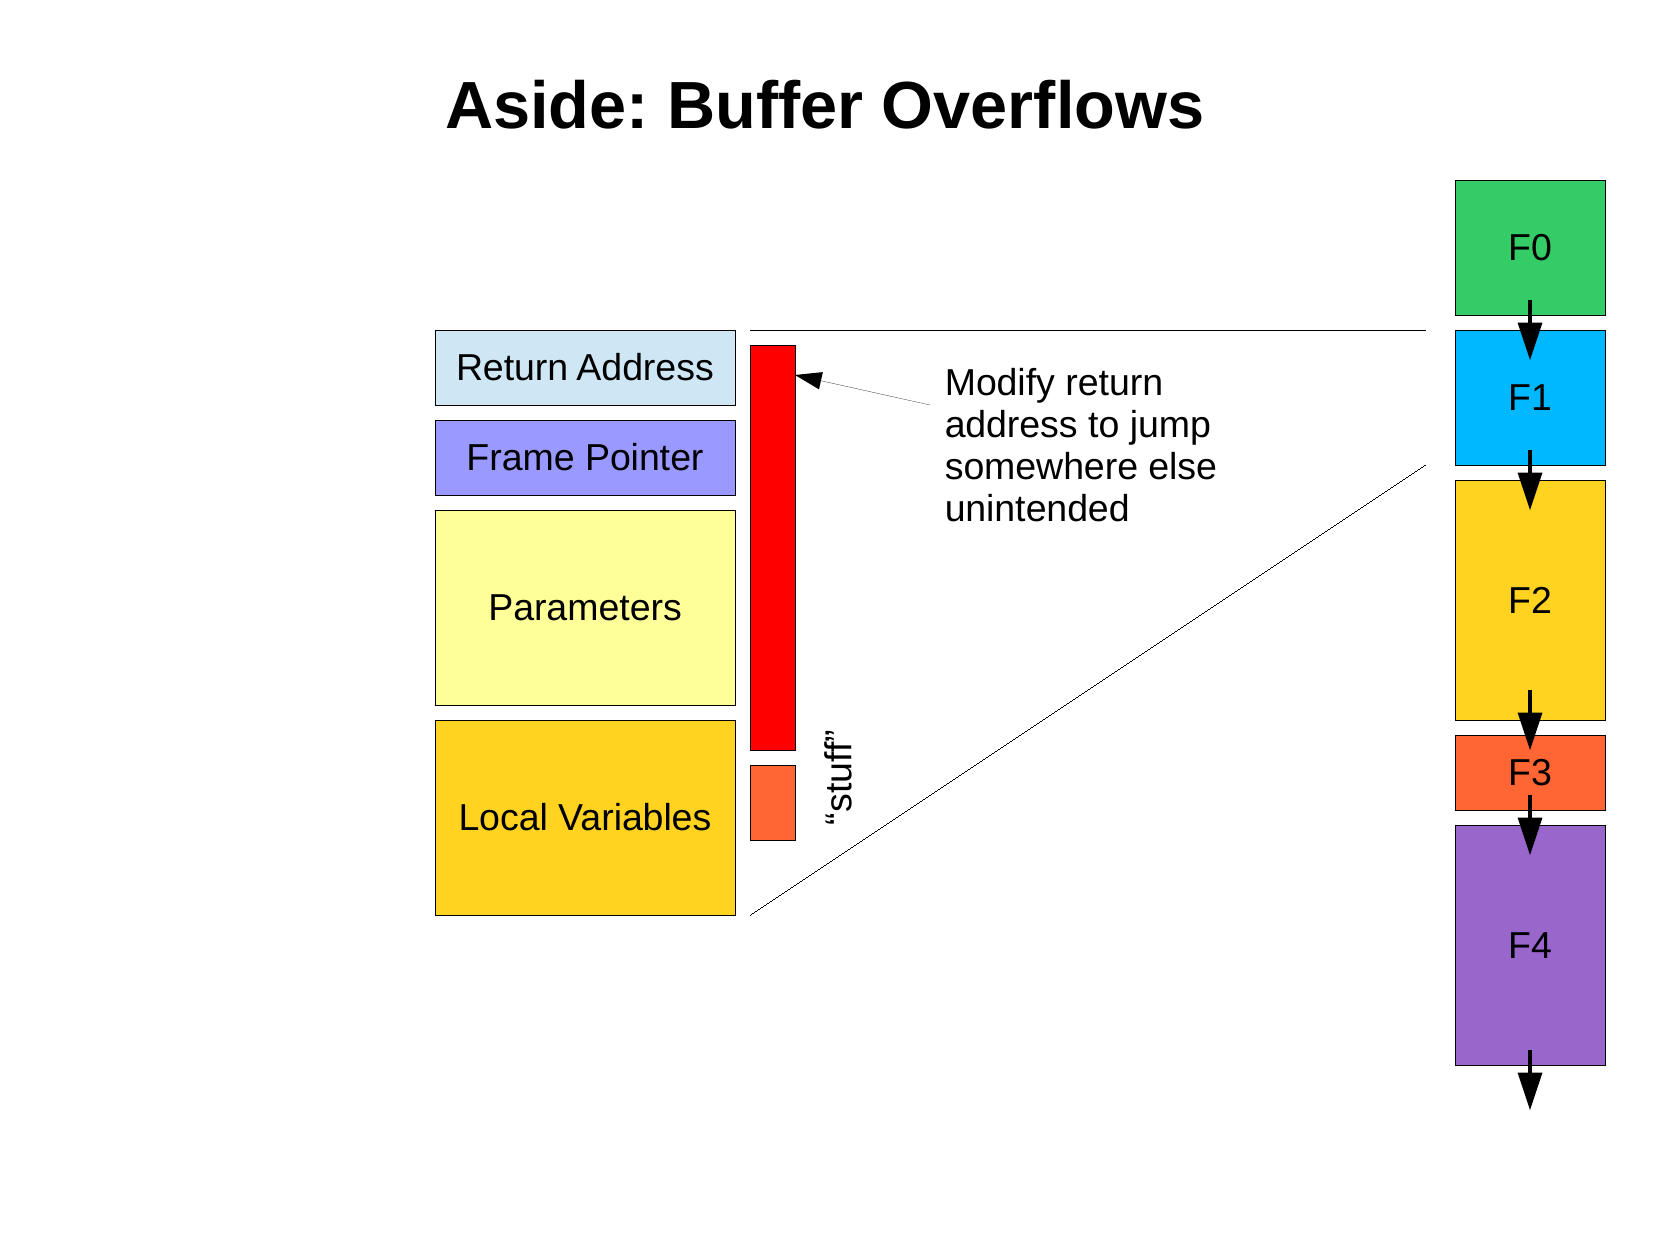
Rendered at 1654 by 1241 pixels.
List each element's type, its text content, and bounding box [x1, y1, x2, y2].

title Aside: Buffer Overflows [30, 30, 1621, 181]
text_box Local Variables [435, 720, 736, 916]
text_box F1 [1455, 330, 1606, 466]
text_box Modify return address to jump somewhere else unintended [930, 354, 1246, 706]
text_box F3 [1455, 735, 1606, 811]
text_box [750, 765, 796, 841]
text_box Parameters [435, 510, 736, 706]
text_box Return Address [435, 330, 736, 406]
text_box F4 [1455, 825, 1606, 1066]
text_box Frame Pointer [435, 420, 736, 496]
text_box “stuff” [810, 705, 867, 841]
text_box F2 [1455, 480, 1606, 721]
text_box F0 [1455, 180, 1606, 316]
text_box [750, 345, 796, 751]
